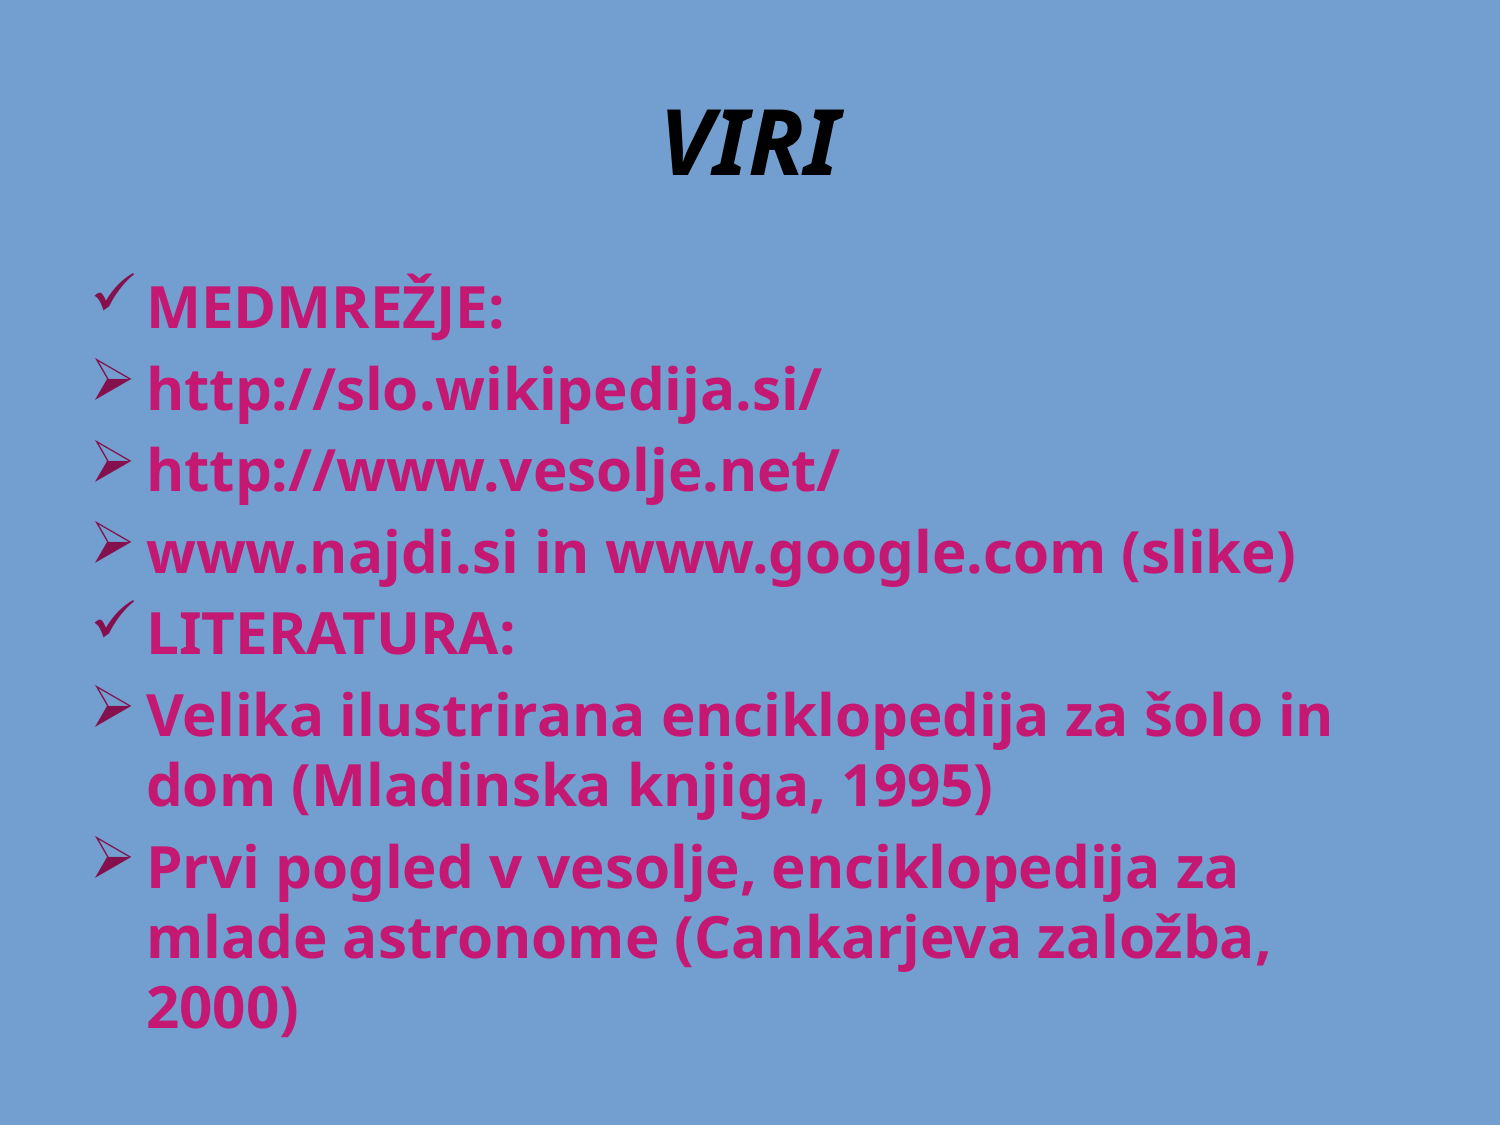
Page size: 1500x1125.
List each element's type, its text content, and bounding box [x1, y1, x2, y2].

title VIRI [75, 45, 1425, 233]
list MEDMREŽJE: http://slo.wikipedija.si/ http://www.vesolje.net/ www.najdi.si in www.google.com (slike) LITERATURA: Velika ilustrirana enciklopedija za šolo in dom (Mladinska knjiga, 1995) Prvi pogled v vesolje, enciklopedija za mlade astronome (Cankarjeva založba, 2000) [75, 262, 1450, 1005]
